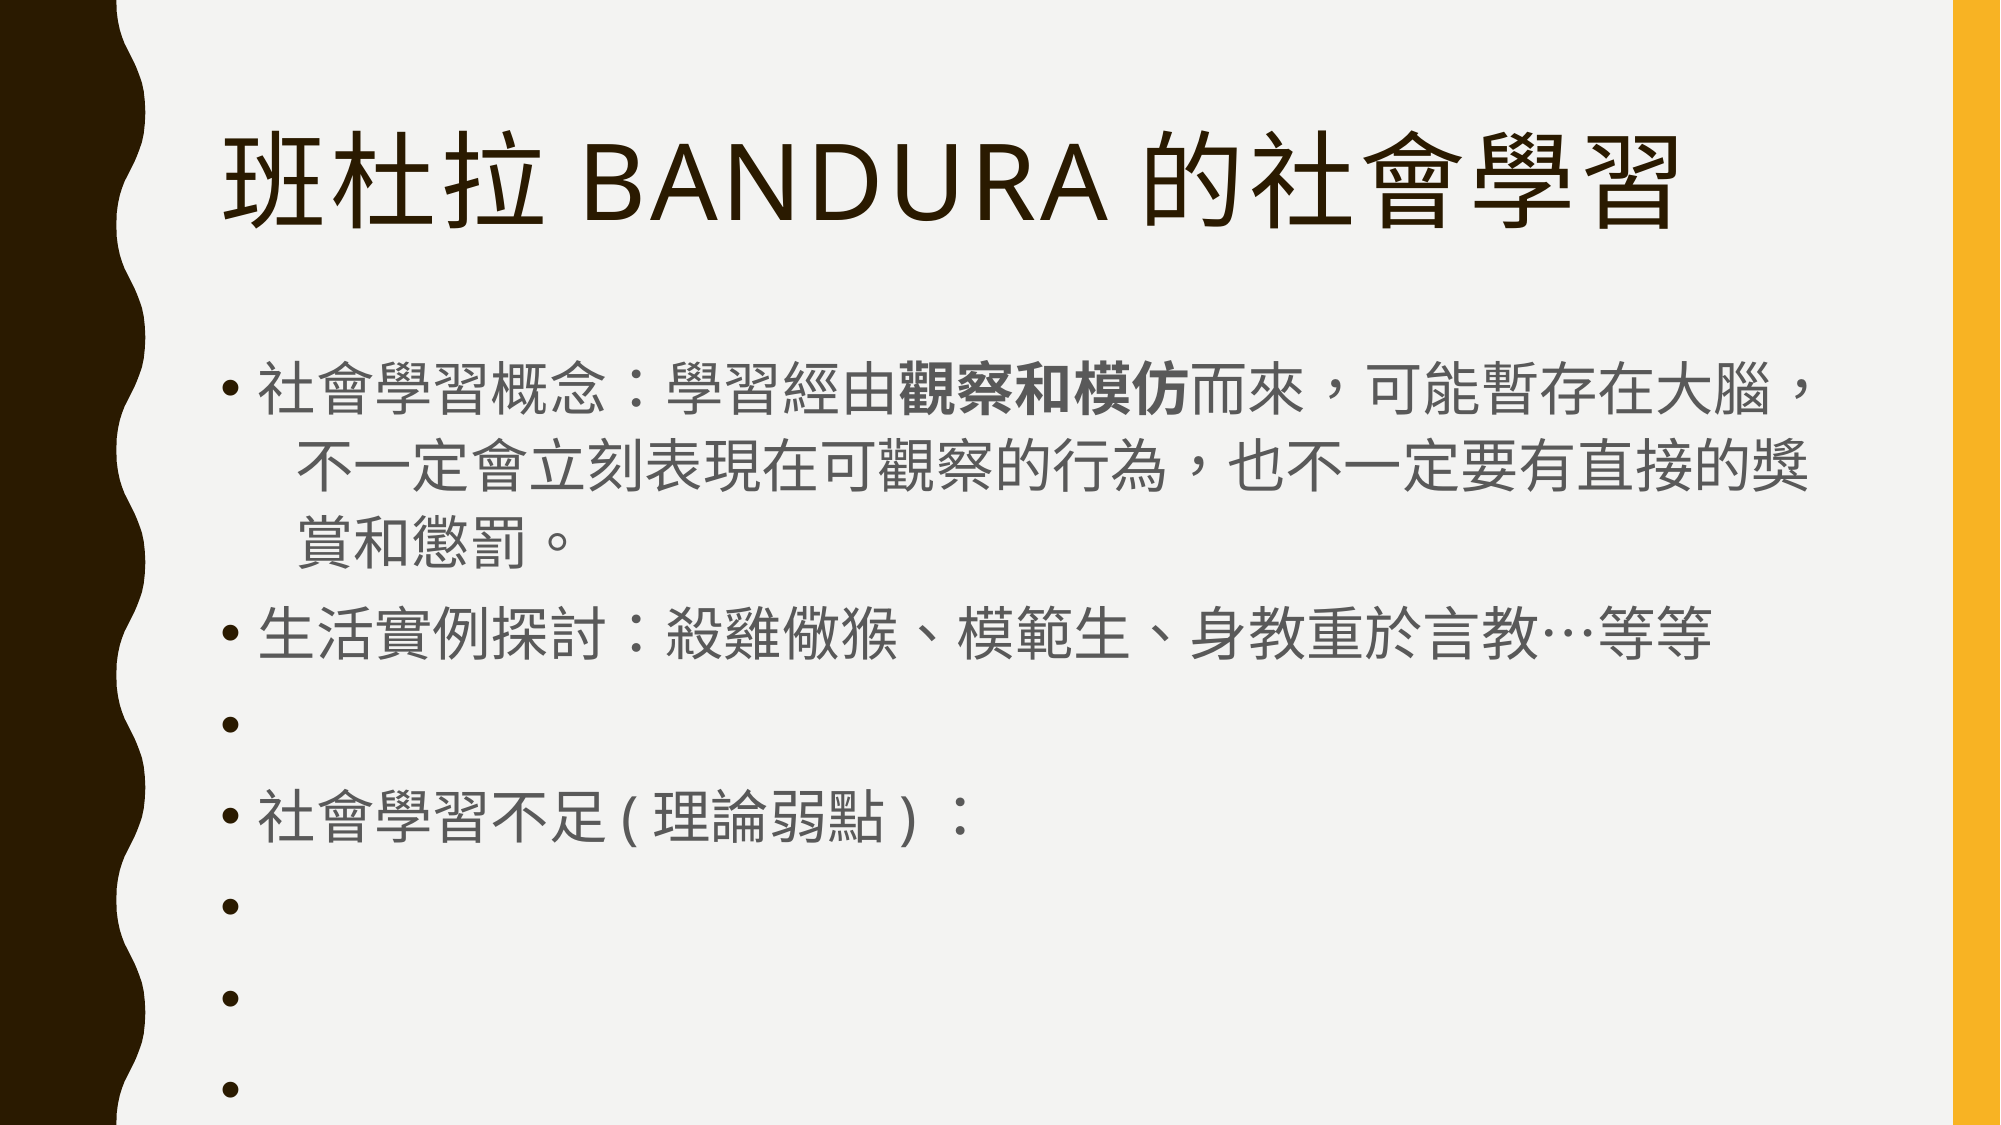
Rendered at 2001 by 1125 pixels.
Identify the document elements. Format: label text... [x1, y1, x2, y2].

title 班杜拉Bandura的社會學習 [205, 121, 1876, 338]
list 社會學習概念：學習經由觀察和模仿而來，可能暫存在大腦，不一定會立刻表現在可觀察的行為，也不一定要有直接的獎賞和懲罰。 生活實例探討：殺雞儆猴、模範生、身教重於言教…等等 社會學習不足(理論弱點)： [205, 338, 1876, 1004]
